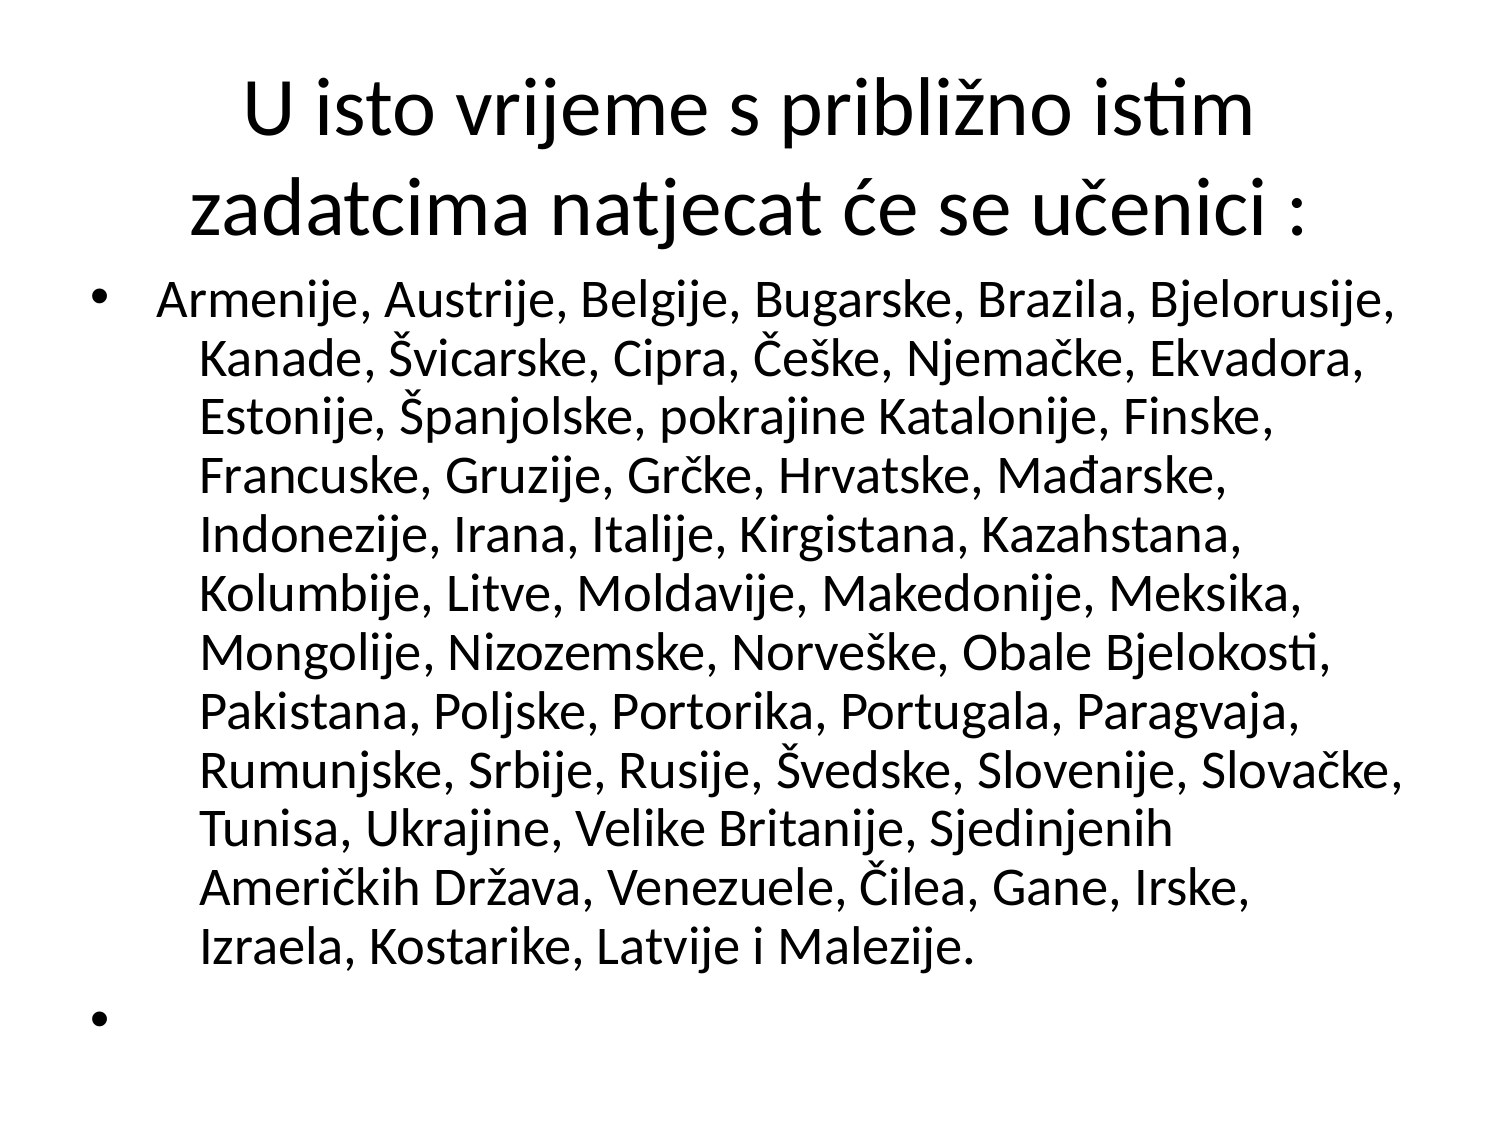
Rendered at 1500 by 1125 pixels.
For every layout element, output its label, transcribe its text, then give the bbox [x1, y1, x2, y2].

title U isto vrijeme s približno istim zadatcima natjecat će se učenici : [75, 45, 1426, 233]
list Armenije, Austrije, Belgije, Bugarske, Brazila, Bjelorusije, Kanade, Švicarske, Cipra, Češke, Njemačke, Ekvadora, Estonije, Španjolske, pokrajine Katalonije, Finske, Francuske, Gruzije, Grčke, Hrvatske, Mađarske, Indonezije, Irana, Italije, Kirgistana, Kazahstana, Kolumbije, Litve, Moldavije, Makedonije, Meksika, Mongolije, Nizozemske, Norveške, Obale Bjelokosti, Pakistana, Poljske, Portorika, Portugala, Paragvaja, Rumunjske, Srbije, Rusije, Švedske, Slovenije, Slovačke, Tunisa, Ukrajine, Velike Britanije, Sjedinjenih Američkih Država, Venezuele, Čilea, Gane, Irske, Izraela, Kostarike, Latvije i Malezije. [75, 262, 1426, 1024]
